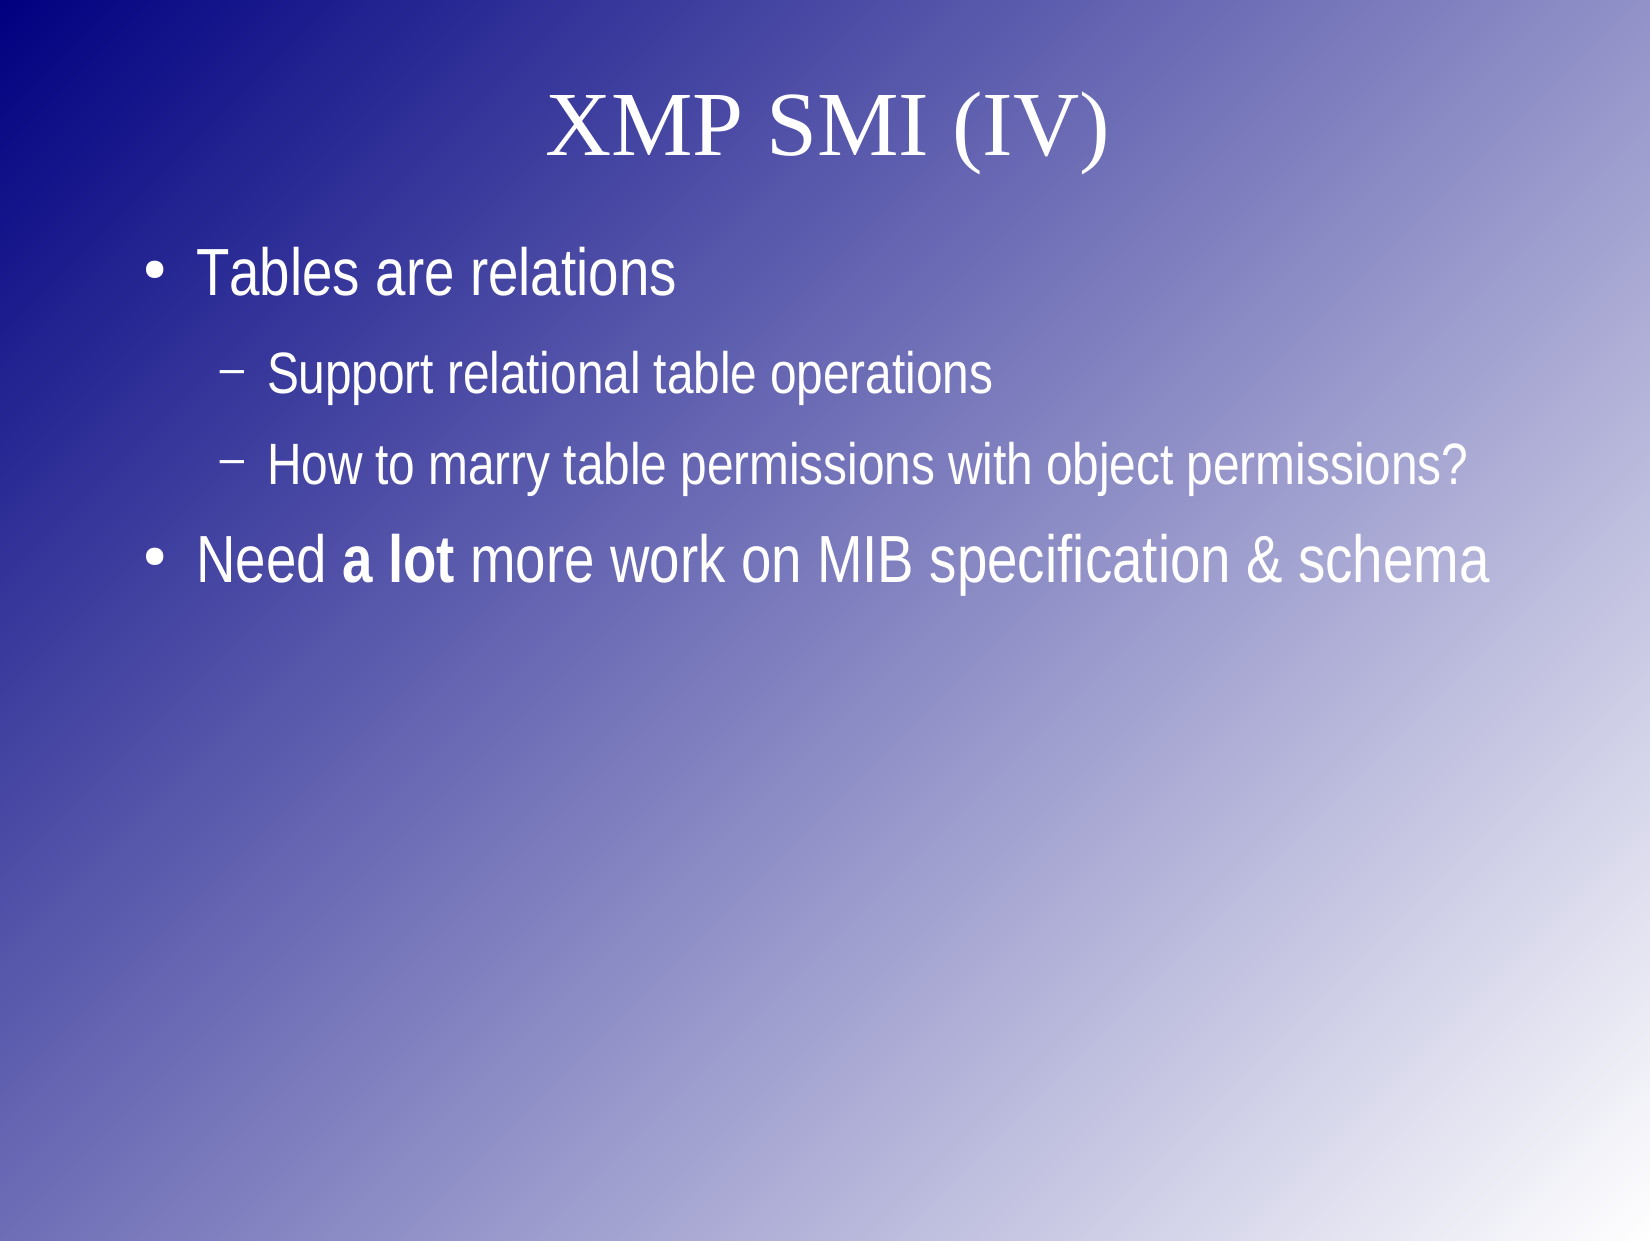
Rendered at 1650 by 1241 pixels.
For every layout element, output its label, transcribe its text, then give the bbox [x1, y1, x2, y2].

list Tables are relations Support relational table operations How to marry table permissions with object permissions? Need a lot more work on MIB specification & schema [125, 233, 1535, 1000]
title XMP SMI (IV) [123, 27, 1533, 221]
